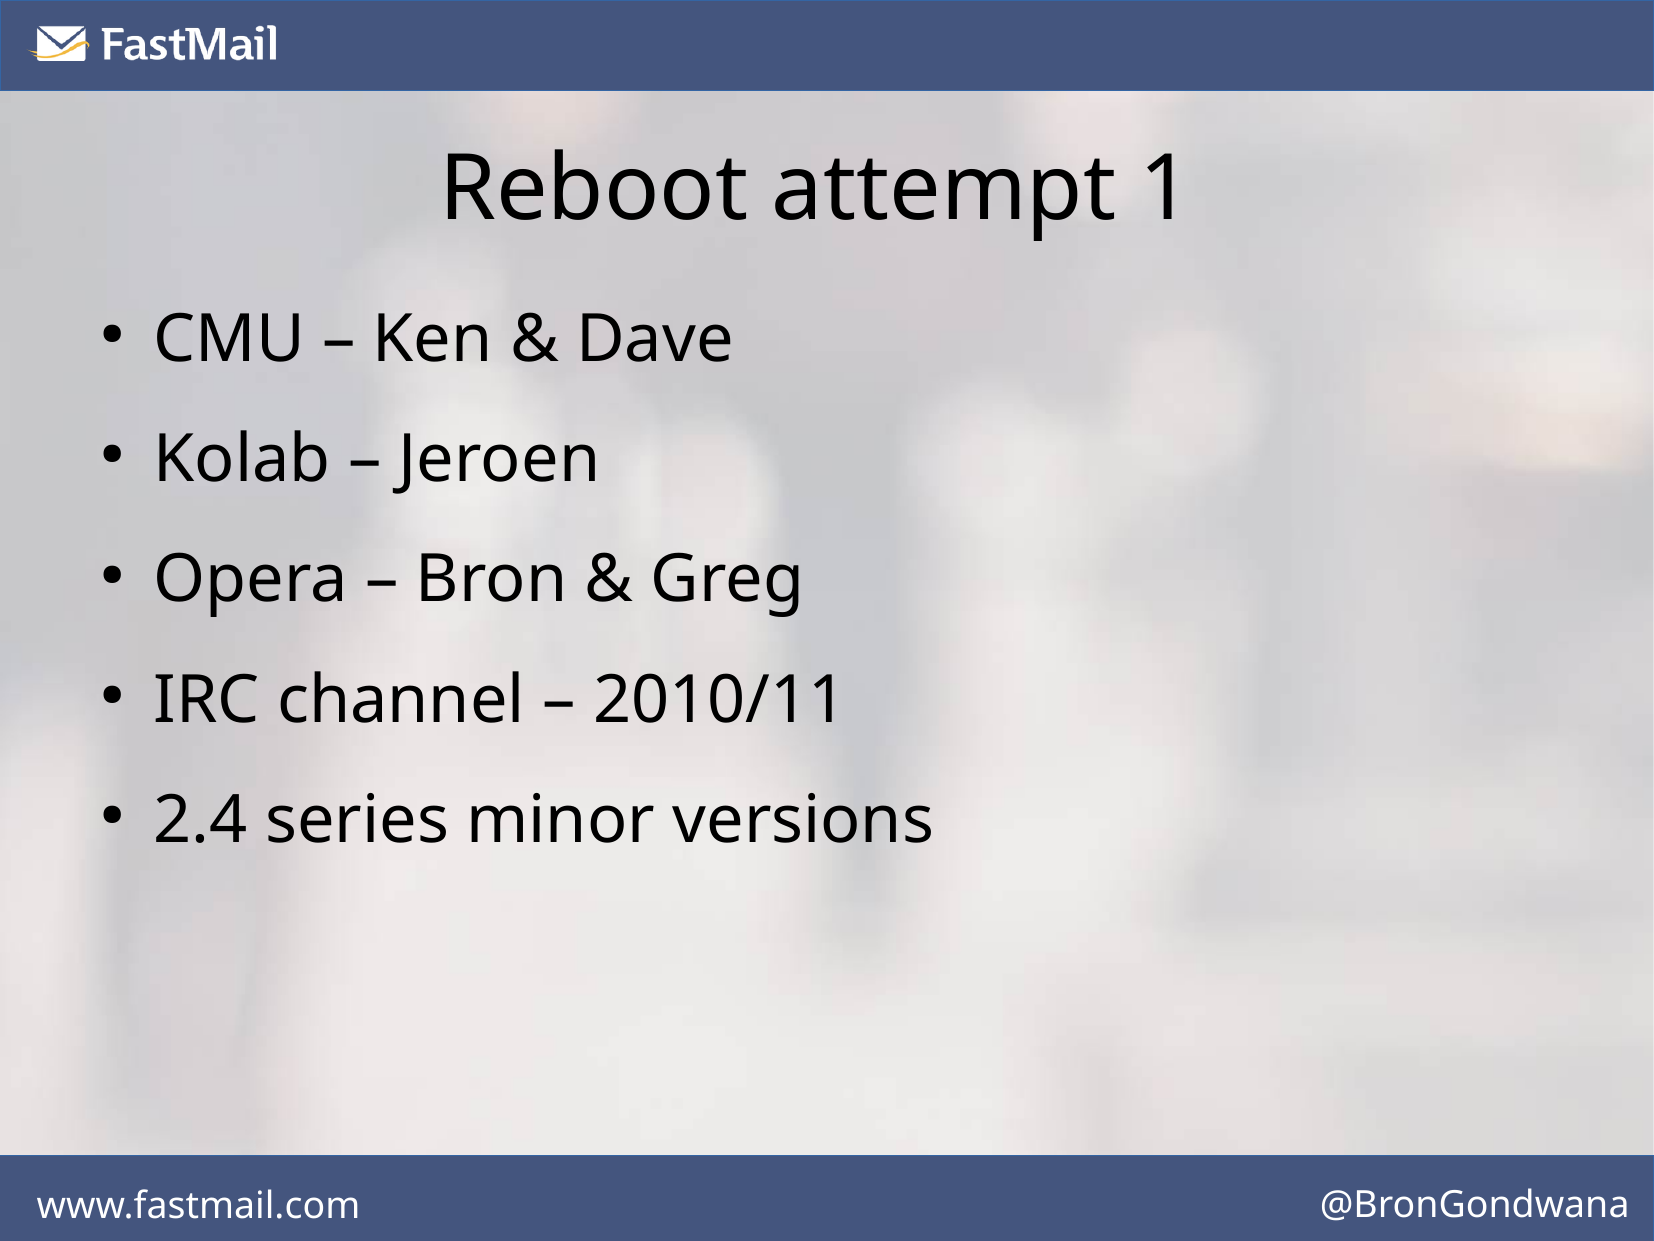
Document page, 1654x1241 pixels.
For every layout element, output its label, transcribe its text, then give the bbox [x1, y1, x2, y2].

picture [26, 8, 302, 78]
picture [0, 91, 1654, 1155]
list CMU – Ken & Dave Kolab – Jeroen Opera – Bron & Greg IRC channel – 2010/11 2.4 series minor versions [82, 290, 1571, 1010]
title Reboot attempt 1 [71, 101, 1561, 267]
